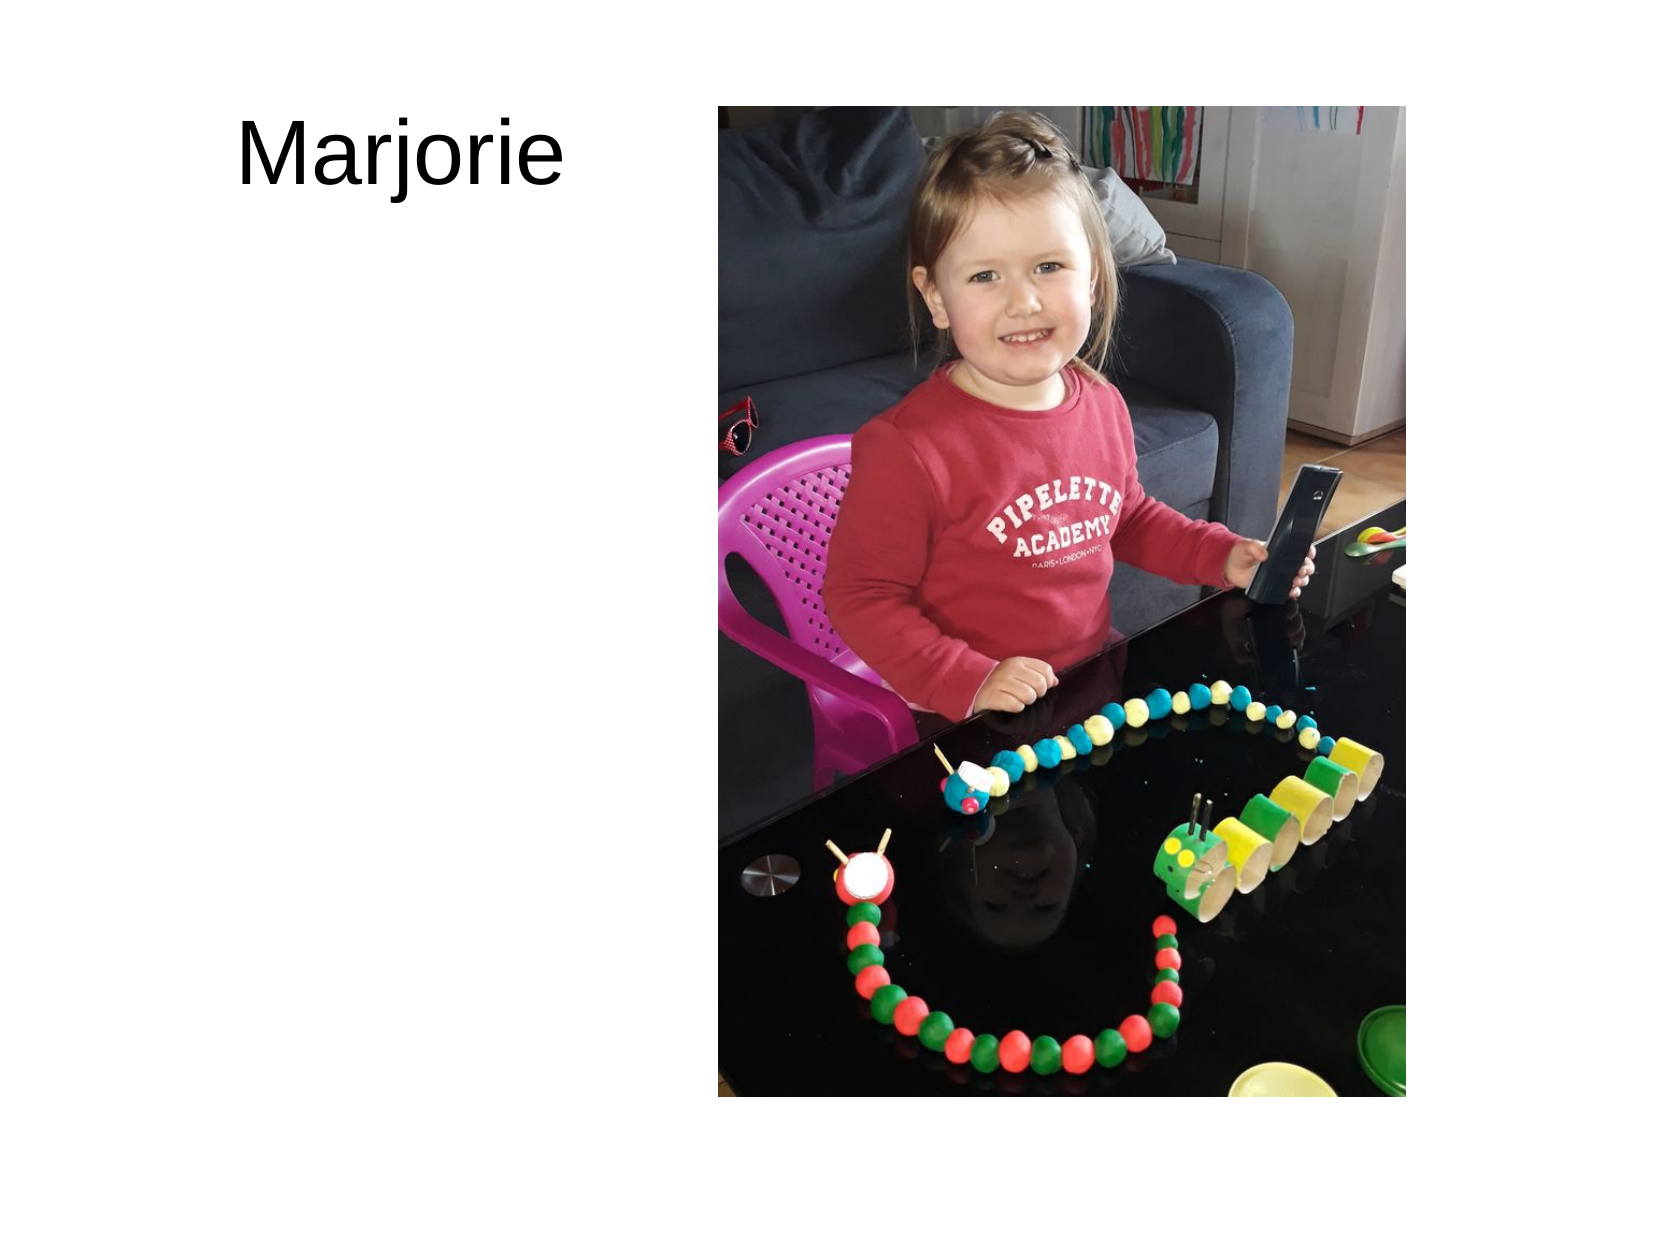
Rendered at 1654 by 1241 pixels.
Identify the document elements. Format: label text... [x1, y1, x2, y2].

title Marjorie [82, 49, 1571, 257]
picture [718, 106, 1406, 1097]
